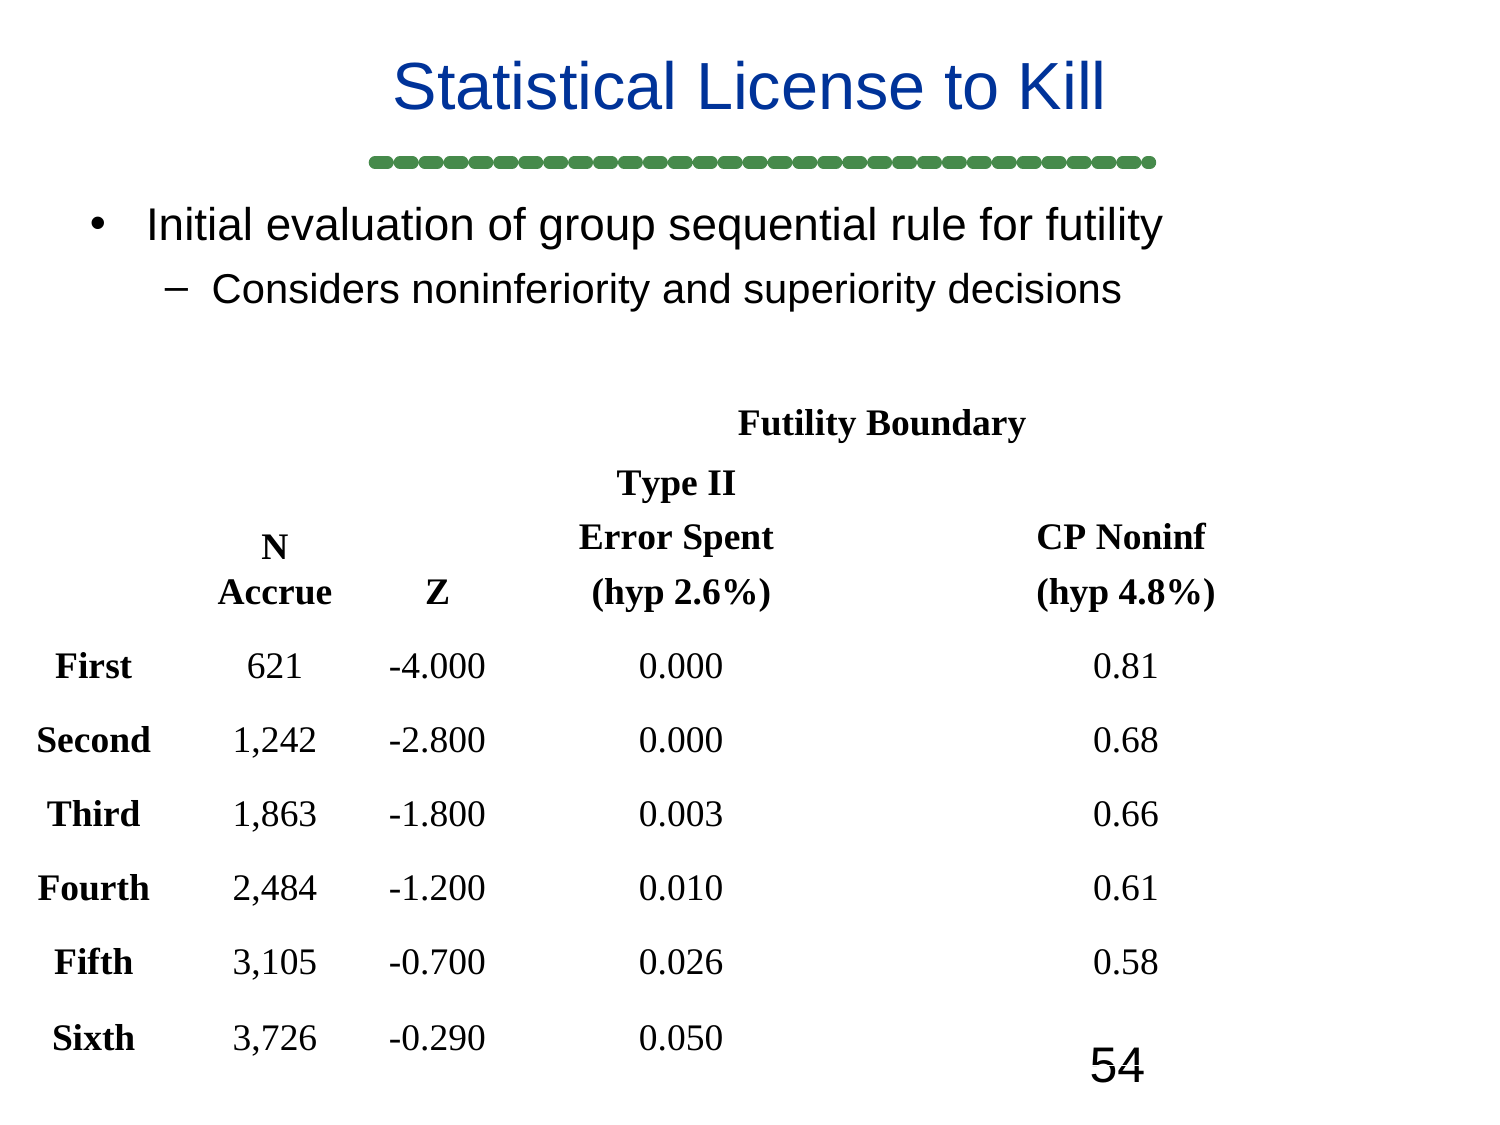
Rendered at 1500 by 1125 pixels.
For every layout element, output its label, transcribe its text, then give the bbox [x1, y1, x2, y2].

table_cell 621 [188, 620, 362, 694]
table_cell Type II Error Spent (hyp 2.6%) [513, 451, 850, 619]
table_cell 0.000 [513, 620, 850, 694]
table_cell Fifth [1, 916, 187, 990]
table_cell -0.700 [363, 916, 512, 990]
table_cell 1,863 [188, 768, 362, 842]
table_cell CP Noninf (hyp 4.8%) [851, 451, 1402, 619]
table_cell 0.050 [513, 990, 850, 1065]
table_cell 0.68 [851, 694, 1402, 768]
table_cell 0.81 [851, 620, 1402, 694]
table_cell 0.66 [851, 768, 1402, 842]
table_cell 1,242 [188, 694, 362, 768]
table_cell -1.800 [363, 768, 512, 842]
list Initial evaluation of group sequential rule for futility Considers noninferiority and superiority decisions [75, 187, 1426, 1050]
table_cell First [1, 620, 187, 694]
table_cell [851, 990, 1402, 1065]
table_cell 0.003 [513, 768, 850, 842]
table_cell Fourth [1, 842, 187, 916]
table_cell 0.58 [851, 916, 1402, 990]
table_cell -0.290 [363, 990, 512, 1065]
table_cell 0.026 [513, 916, 850, 990]
title Statistical License to Kill [37, 24, 1463, 141]
table_cell Third [1, 768, 187, 842]
table_cell N Accrue [188, 450, 362, 619]
table_cell 0.000 [513, 694, 850, 768]
table_cell 0.61 [851, 842, 1402, 916]
table_header [1, 376, 187, 619]
table_cell 2,484 [188, 842, 362, 916]
table_cell -2.800 [363, 694, 512, 768]
table_cell Sixth [1, 990, 187, 1065]
table_cell 3,726 [188, 990, 362, 1065]
table_cell Second [1, 694, 187, 768]
table_cell 0.010 [513, 842, 850, 916]
table_cell -1.200 [363, 842, 512, 916]
table_header Futility Boundary [363, 376, 1402, 450]
table_cell Z [363, 451, 512, 619]
table_header [188, 376, 362, 450]
table_cell -4.000 [363, 620, 512, 694]
table_cell 3,105 [188, 916, 362, 990]
